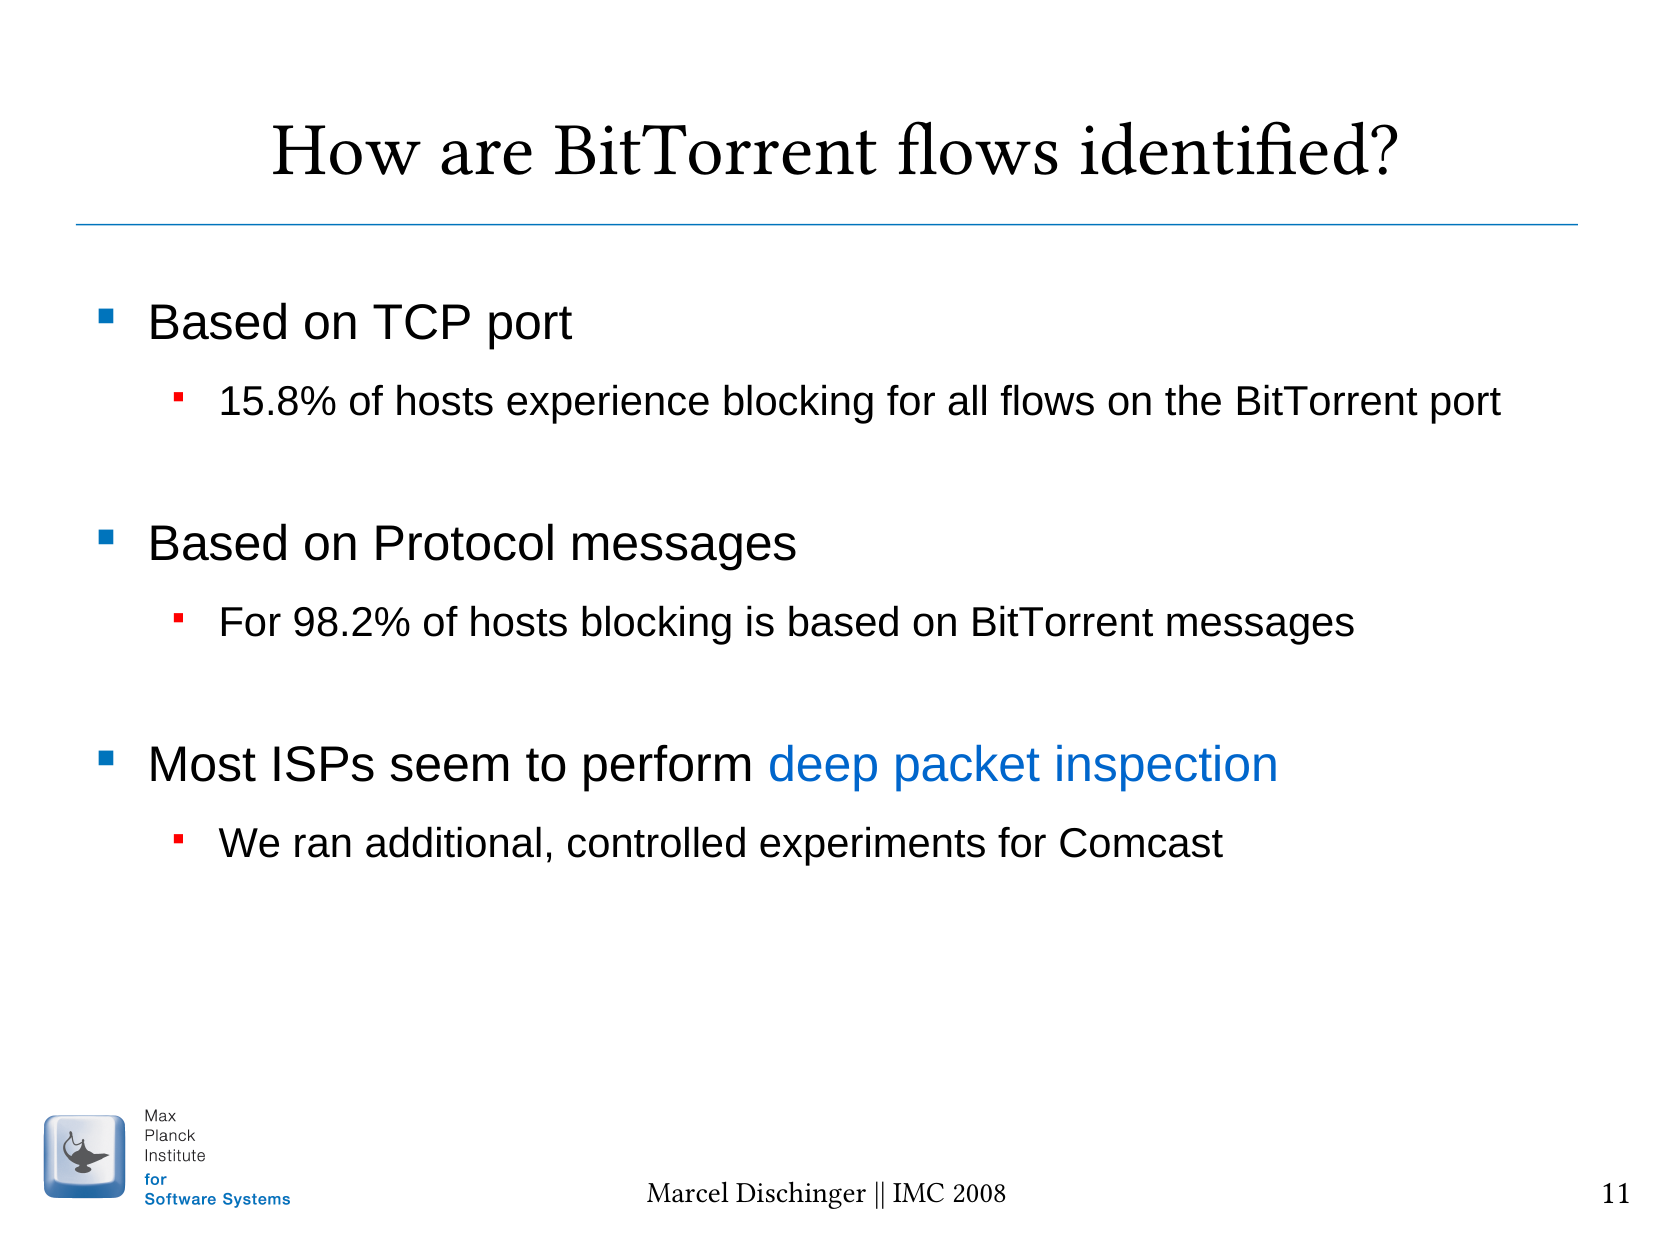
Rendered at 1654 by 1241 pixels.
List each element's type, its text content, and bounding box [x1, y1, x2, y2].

title How are BitTorrent flows identified? [54, 44, 1621, 259]
list Based on TCP port 15.8% of hosts experience blocking for all flows on the BitTorrent port Based on Protocol messages For 98.2% of hosts blocking is based on BitTorrent messages Most ISPs seem to perform deep packet inspection We ran additional, controlled experiments for Comcast [77, 277, 1579, 1195]
